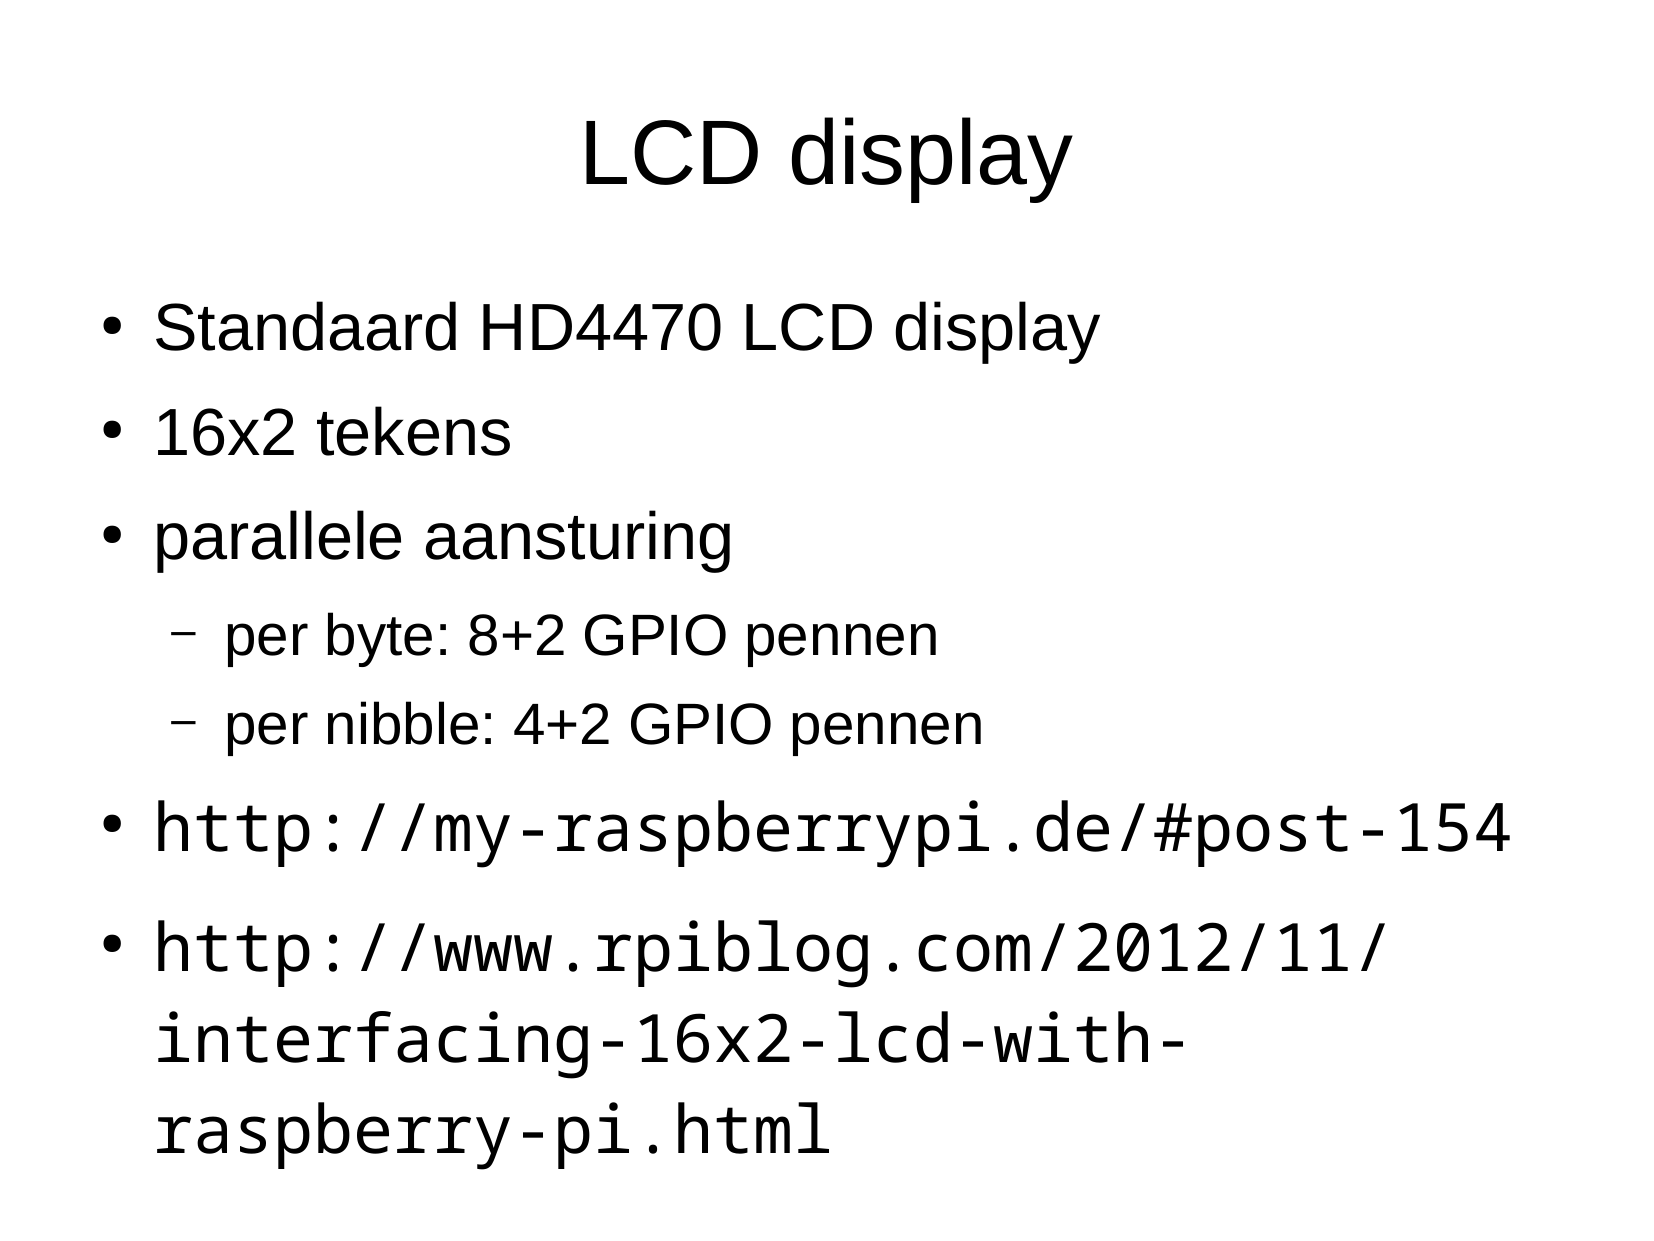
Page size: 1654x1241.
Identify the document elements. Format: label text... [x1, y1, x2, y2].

list Standaard HD4470 LCD display 16x2 tekens parallele aansturing per byte: 8+2 GPIO pennen per nibble: 4+2 GPIO pennen http://my-raspberrypi.de/#post-154 http://www.rpiblog.com/2012/11/interfacing-16x2-lcd-with-raspberry-pi.html [82, 290, 1538, 1200]
title LCD display [82, 49, 1571, 257]
